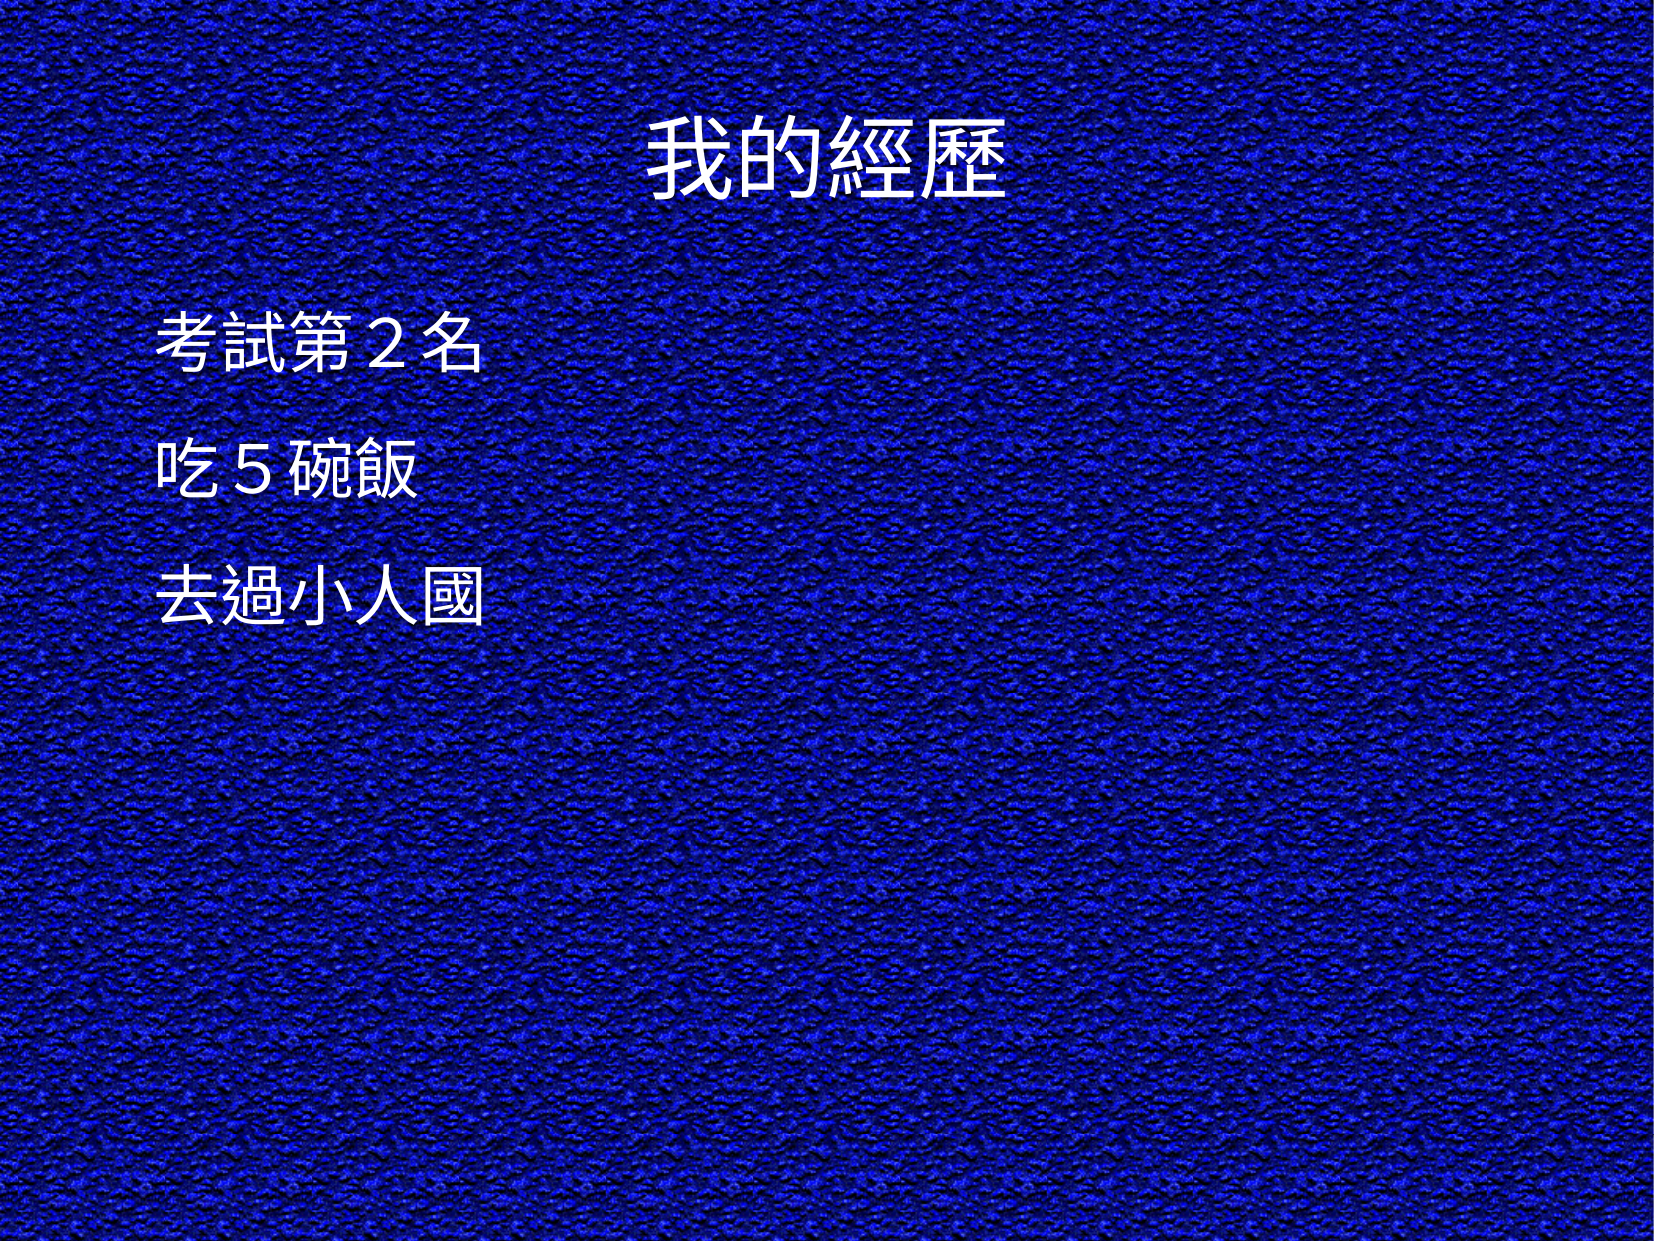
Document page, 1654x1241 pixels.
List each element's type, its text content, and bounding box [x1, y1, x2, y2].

title 我的經歷 [82, 49, 1571, 257]
list 考試第２名 吃５碗飯 去過小人國 [82, 290, 1571, 1010]
picture [0, 0, 1654, 1241]
